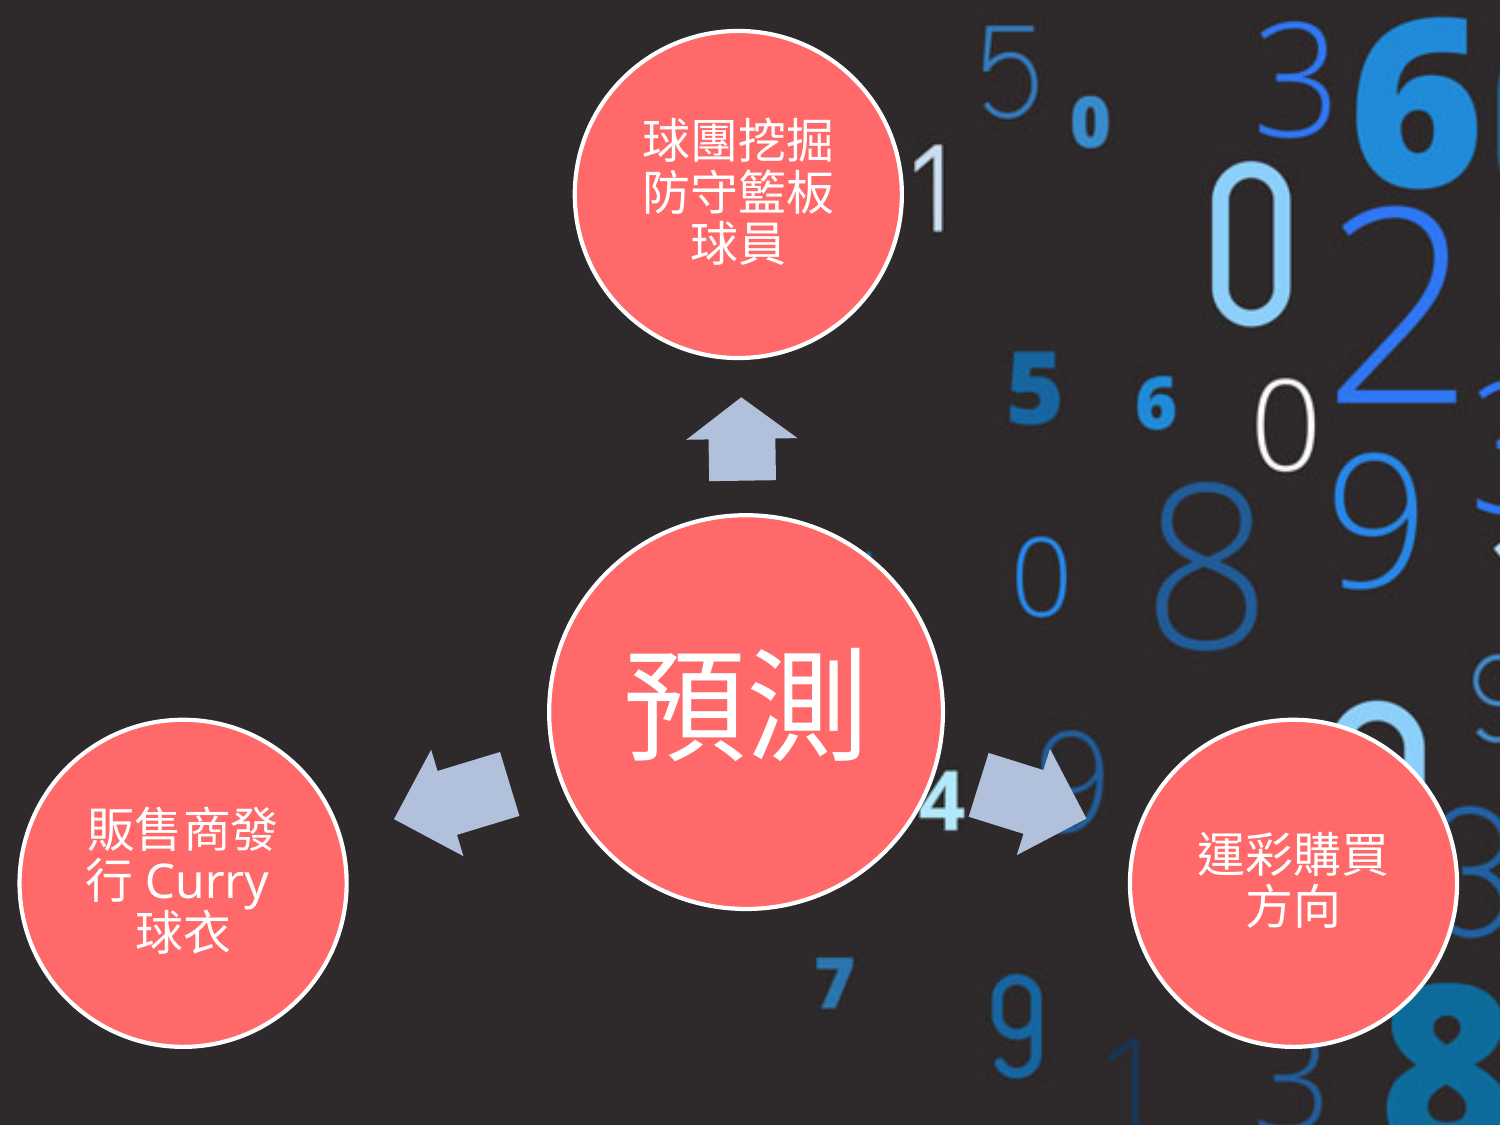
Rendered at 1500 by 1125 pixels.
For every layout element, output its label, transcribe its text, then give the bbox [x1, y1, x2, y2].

text_box 預測 [549, 515, 943, 909]
text_box [686, 397, 798, 482]
text_box 運彩購買方向 [1129, 719, 1458, 1047]
text_box [394, 749, 520, 857]
text_box 球團挖掘防守籃板球員 [574, 30, 902, 359]
text_box 販售商發行Curry球衣 [19, 719, 347, 1047]
text_box [968, 748, 1087, 856]
